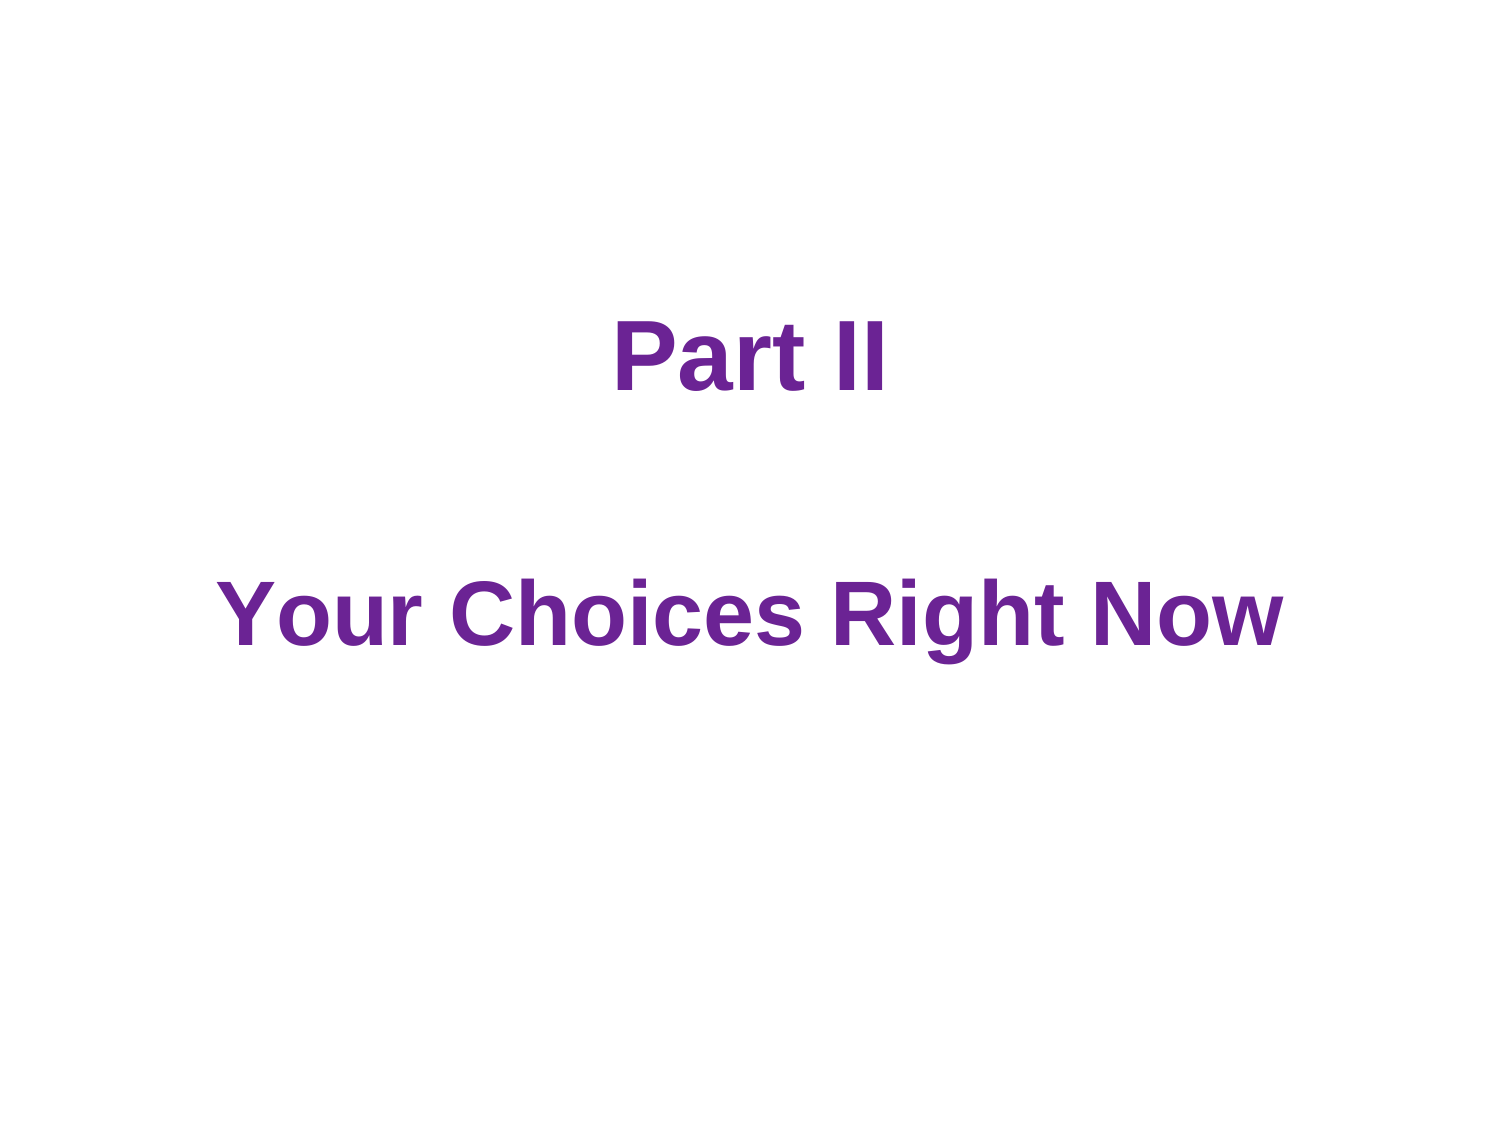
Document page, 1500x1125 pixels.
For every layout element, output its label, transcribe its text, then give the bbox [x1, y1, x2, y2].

text_box Part II Your Choices Right Now [75, 44, 1426, 916]
